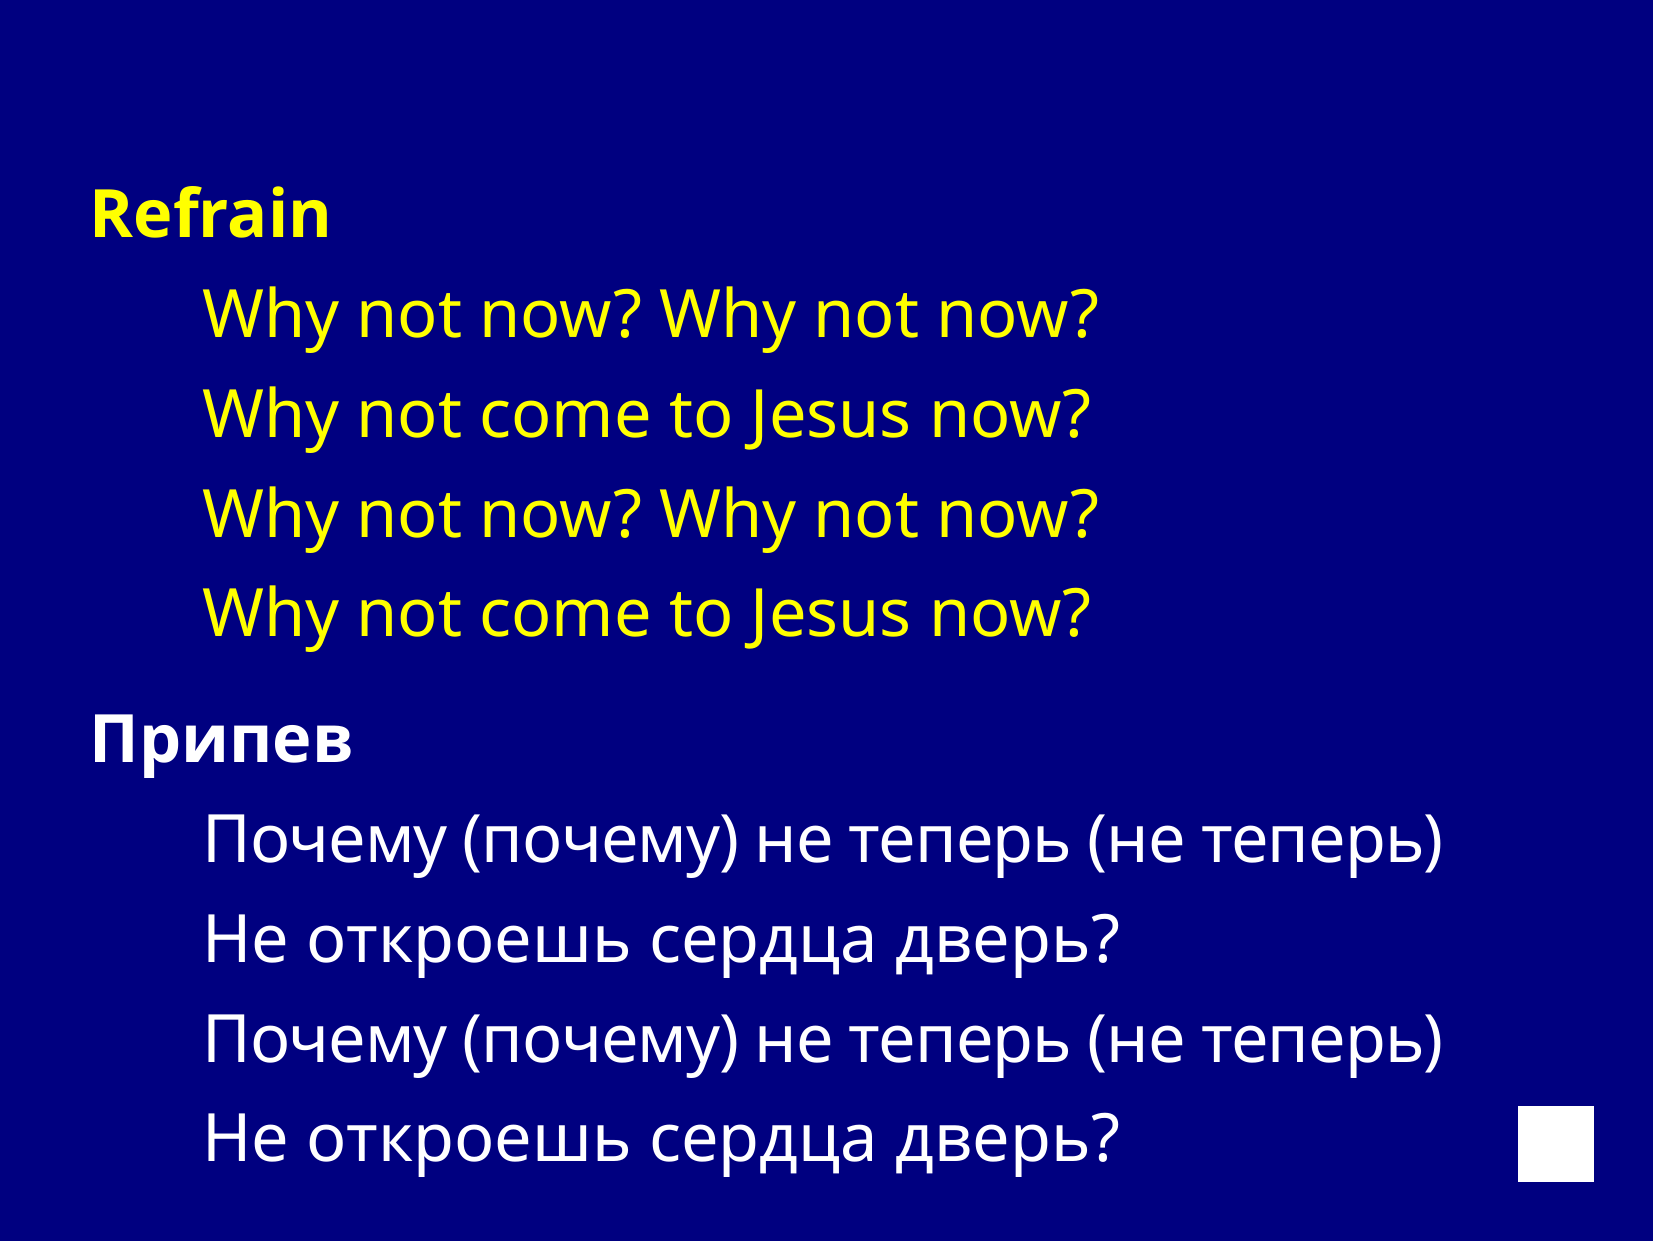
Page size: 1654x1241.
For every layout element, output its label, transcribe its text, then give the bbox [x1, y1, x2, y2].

text_box Refrain Why not now? Why not now? Why not come to Jesus now? Why not now? Why not now? Why not come to Jesus now? [75, 150, 1576, 638]
text_box [1518, 1163, 1594, 1182]
text_box Припев Почему (почему) не теперь (не теперь) Не откроешь сердца дверь? Почему (почему) не теперь (не теперь) Не откроешь сердца дверь? [75, 675, 1653, 1163]
